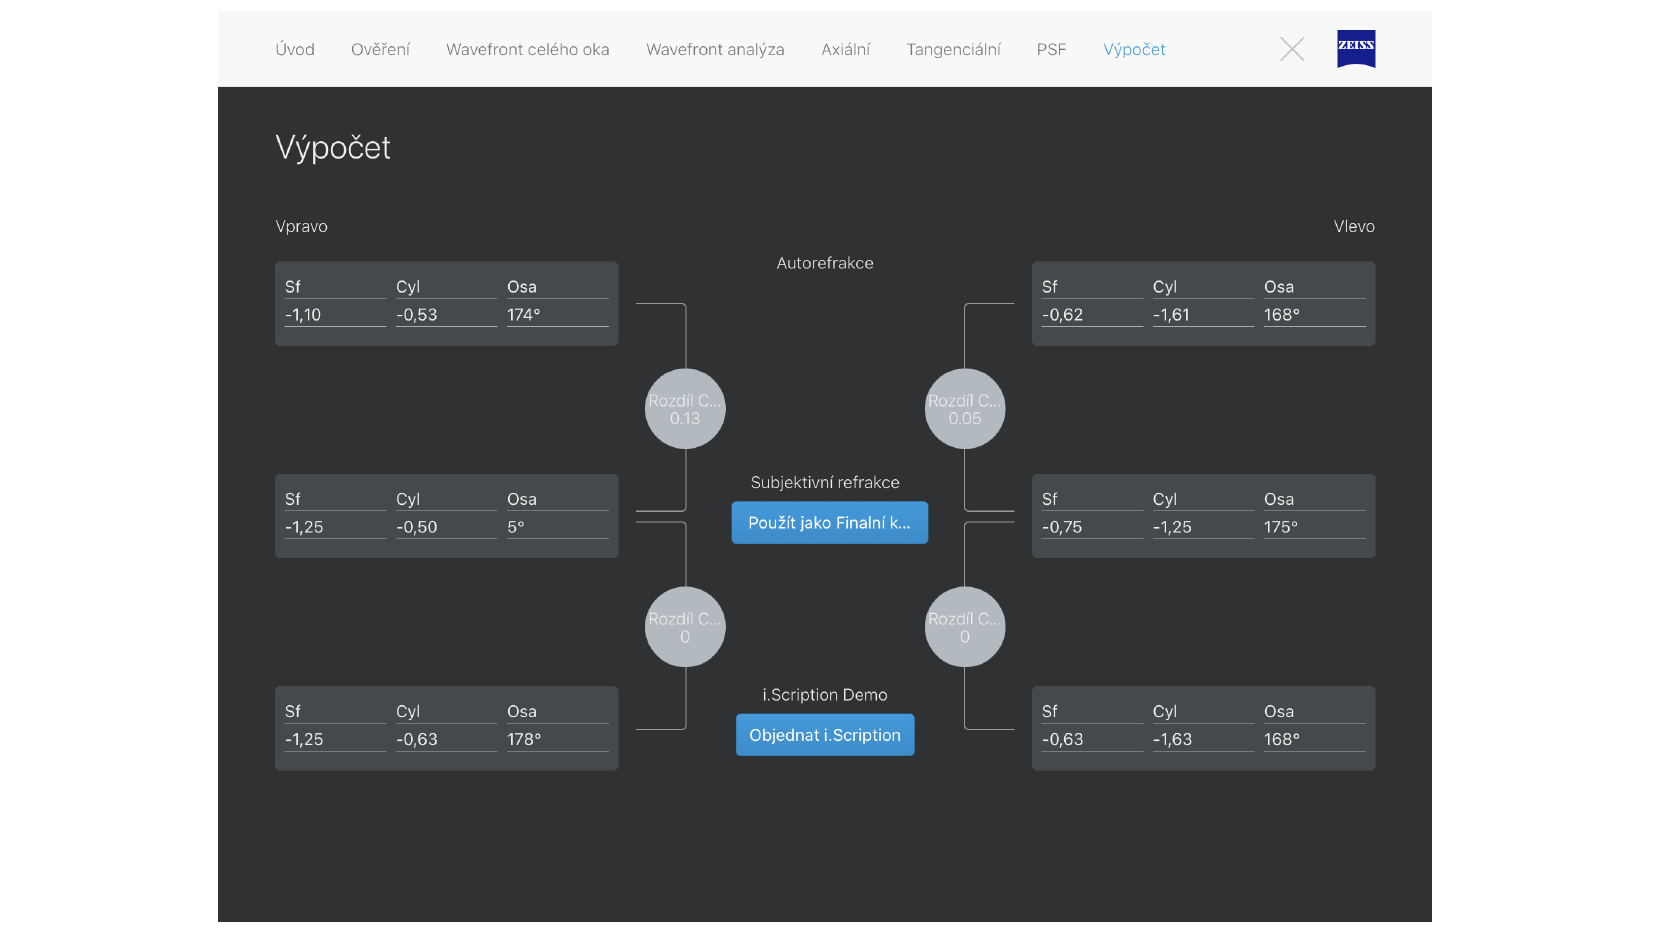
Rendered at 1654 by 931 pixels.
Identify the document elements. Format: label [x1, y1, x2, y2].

picture [218, 11, 1432, 922]
